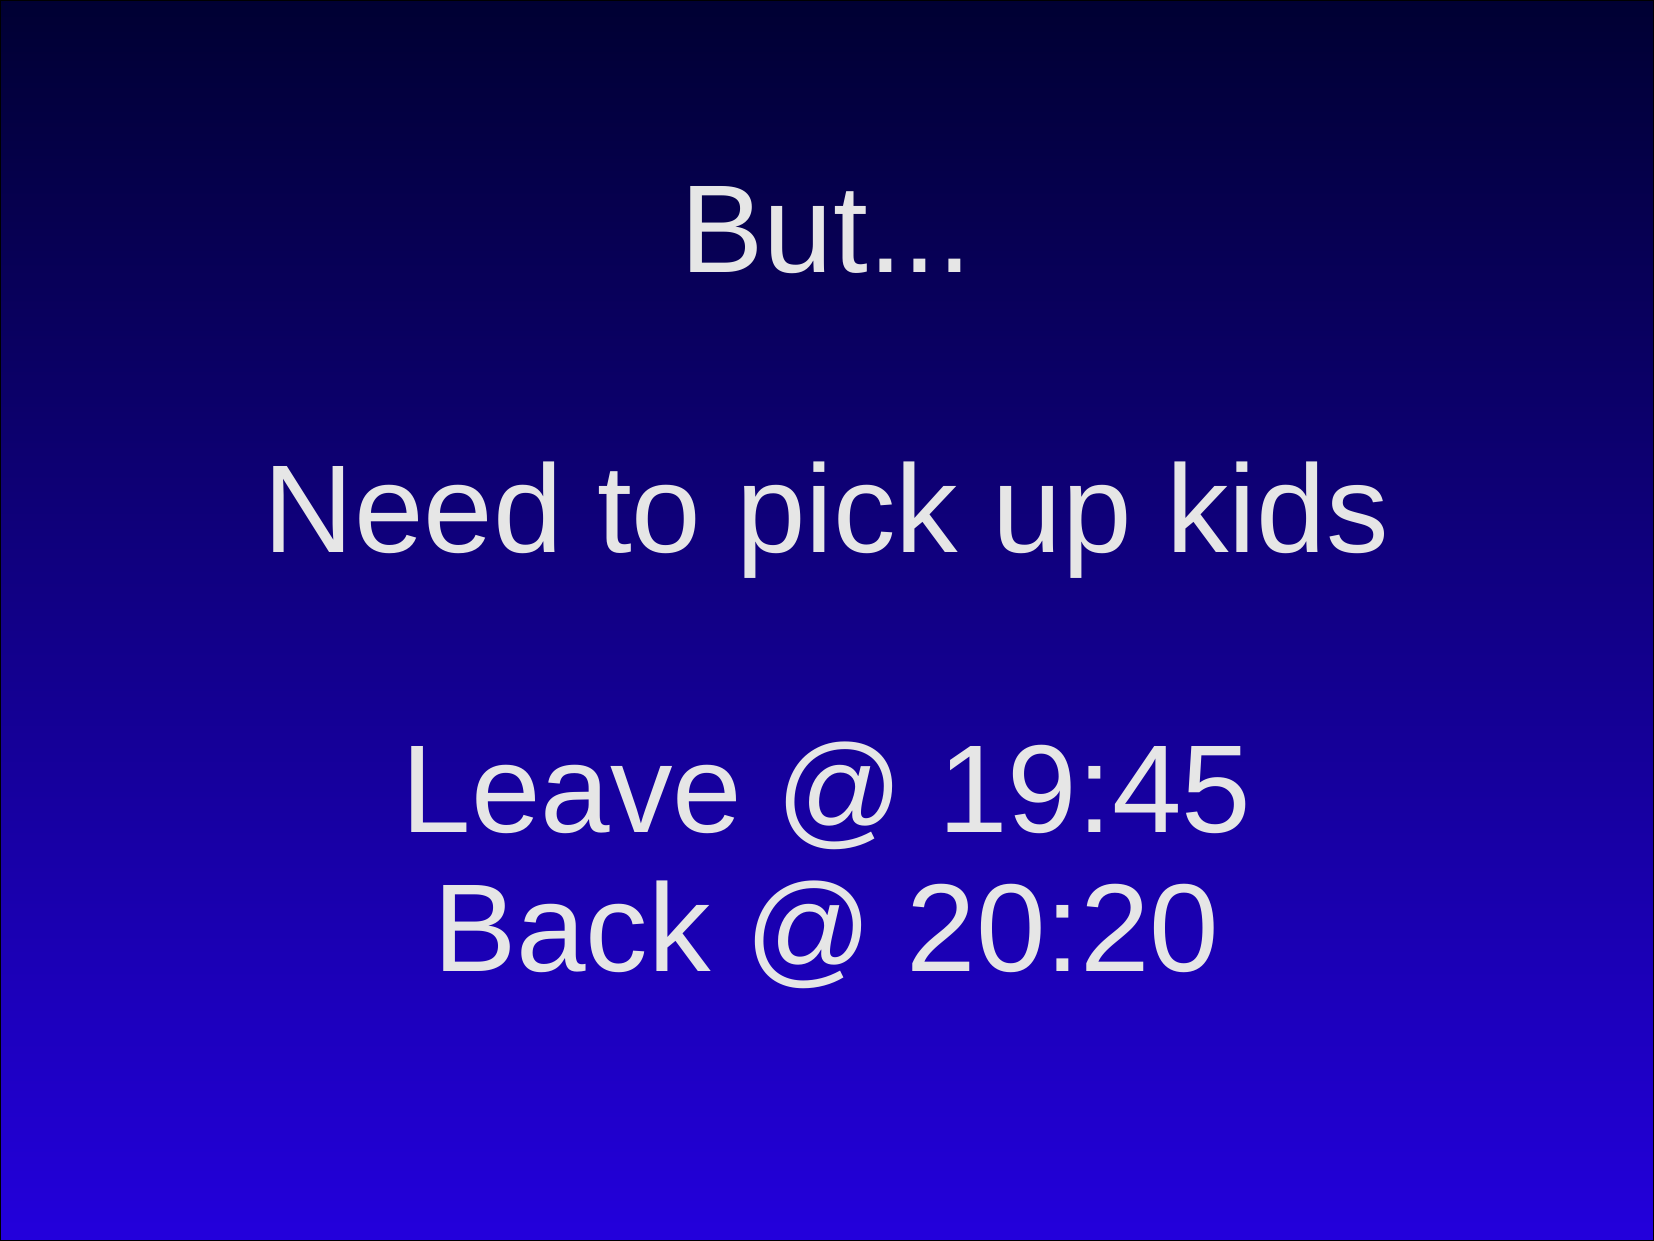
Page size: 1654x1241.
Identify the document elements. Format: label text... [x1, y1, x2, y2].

subtitle But... Need to pick up kids Leave @ 19:45 Back @ 20:20 [82, 56, 1571, 1102]
